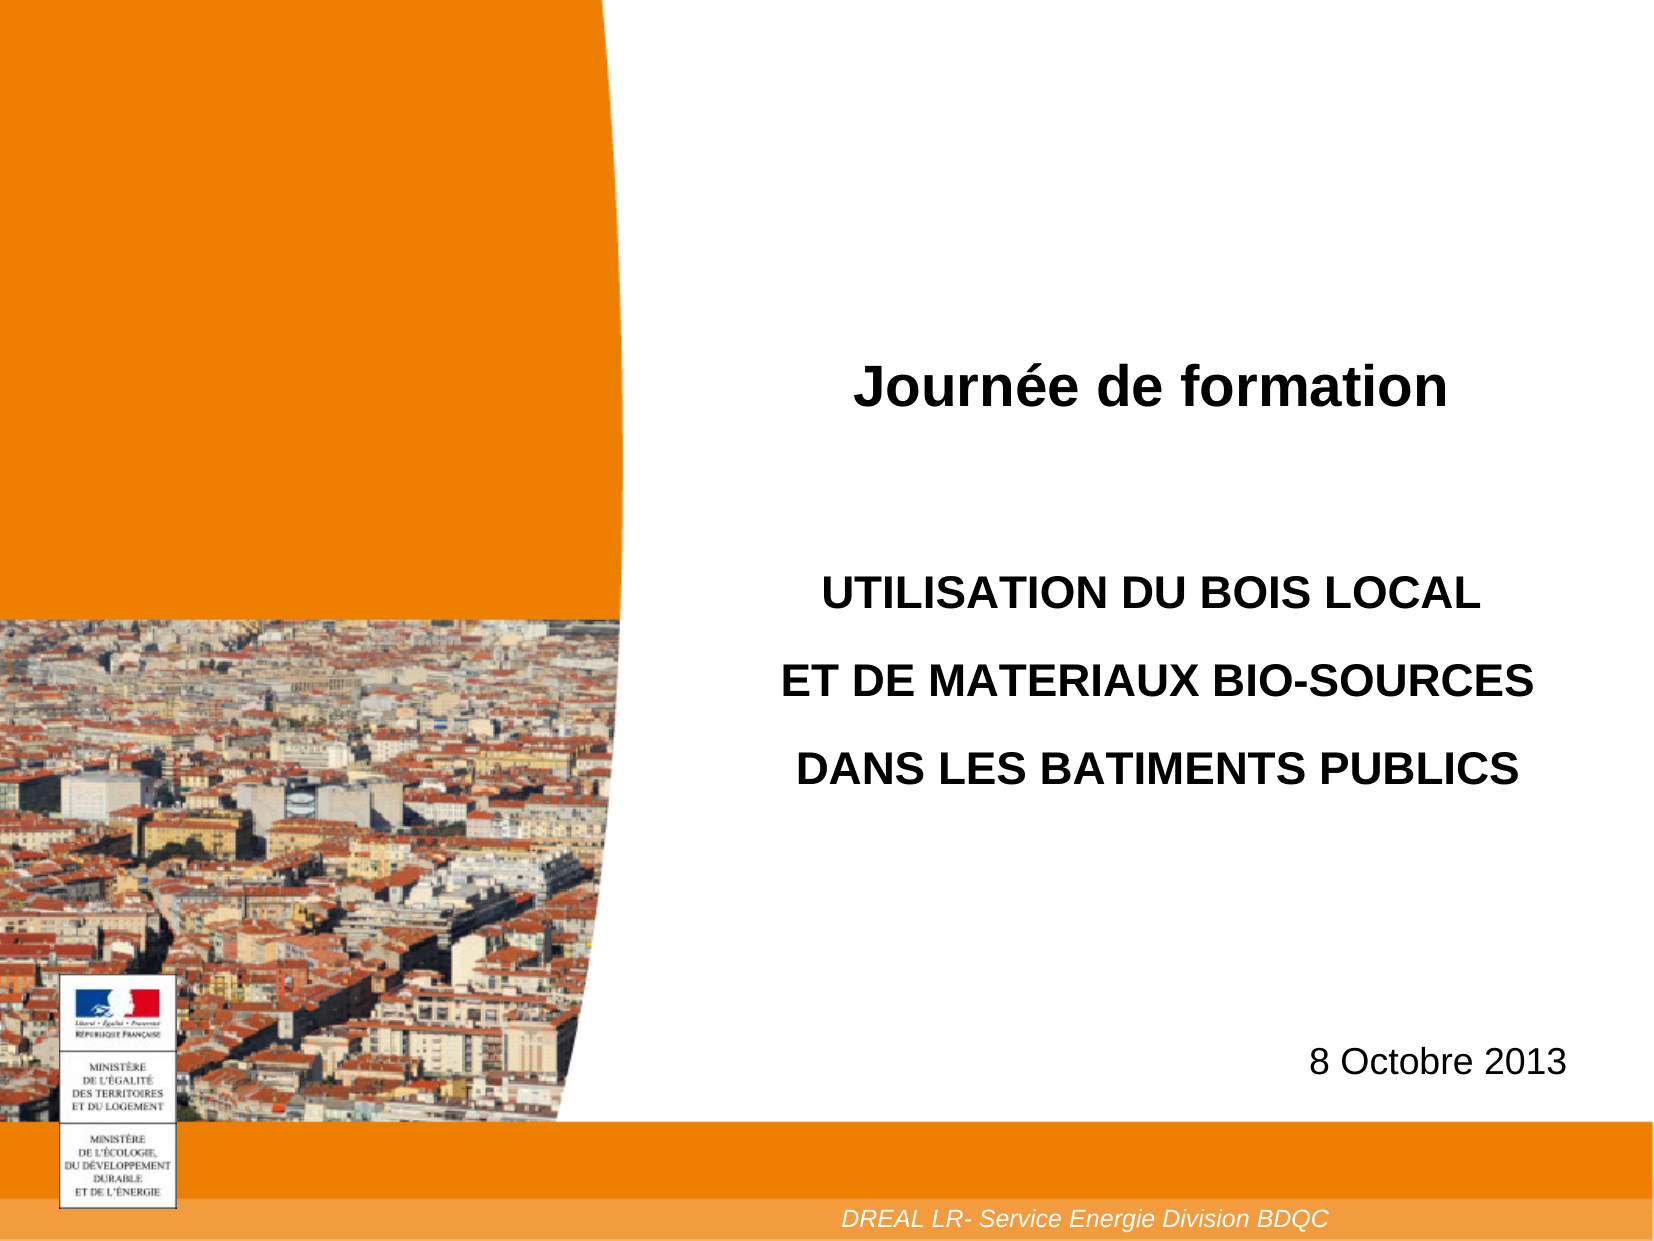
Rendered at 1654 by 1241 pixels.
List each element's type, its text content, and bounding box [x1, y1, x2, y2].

picture [0, 0, 1654, 1241]
text_box Journée de formation UTILISATION DU BOIS LOCAL ET DE MATERIAUX BIO-SOURCES DANS LES BATIMENTS PUBLICS [649, 354, 1654, 1004]
text_box 8 Octobre 2013 [1294, 1033, 1583, 1091]
text_box DREAL LR- Service Energie Division BDQC [826, 1197, 1654, 1241]
